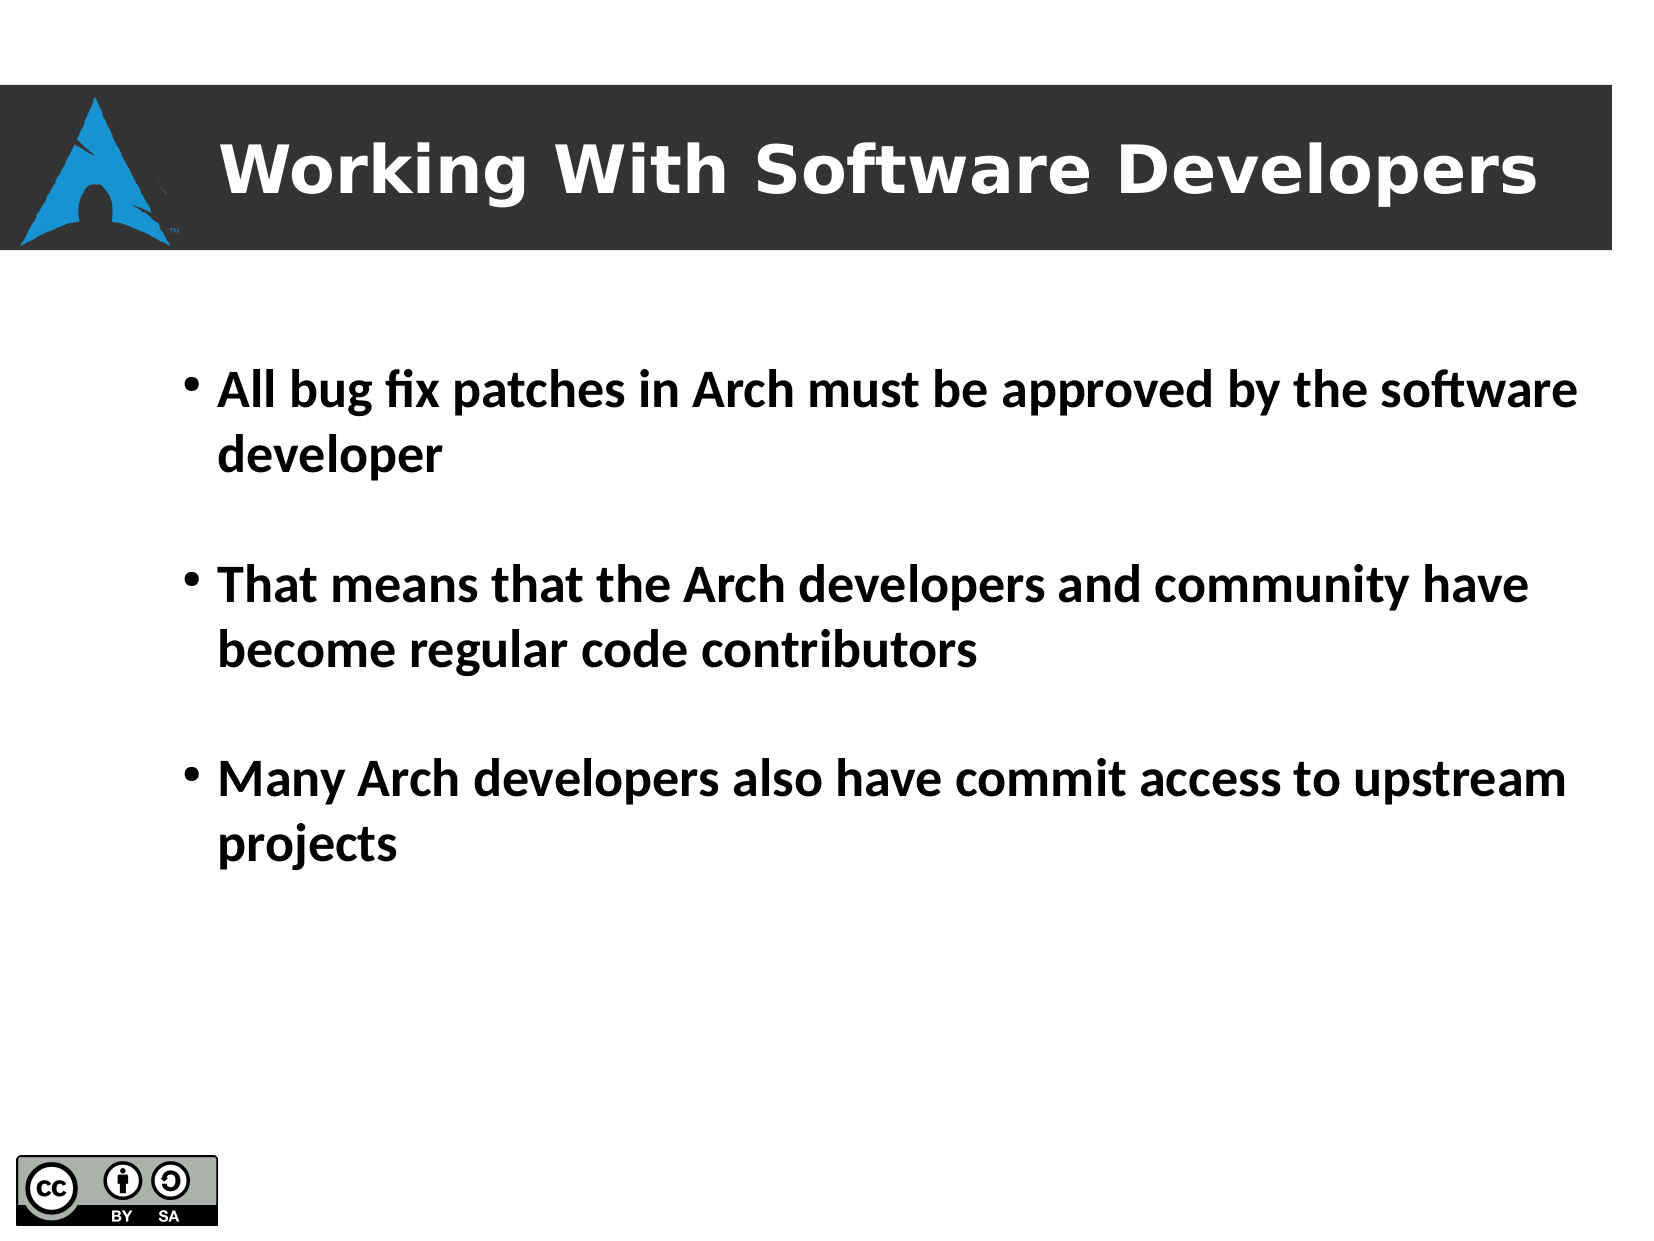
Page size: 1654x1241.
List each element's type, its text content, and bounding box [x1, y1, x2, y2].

picture [16, 1155, 218, 1227]
text_box All bug fix patches in Arch must be approved by the software developer That means that the Arch developers and community have become regular code contributors Many Arch developers also have commit access to upstream projects [167, 345, 1612, 1134]
text_box Working With Software Developers [188, 84, 1612, 250]
picture [0, 81, 188, 260]
